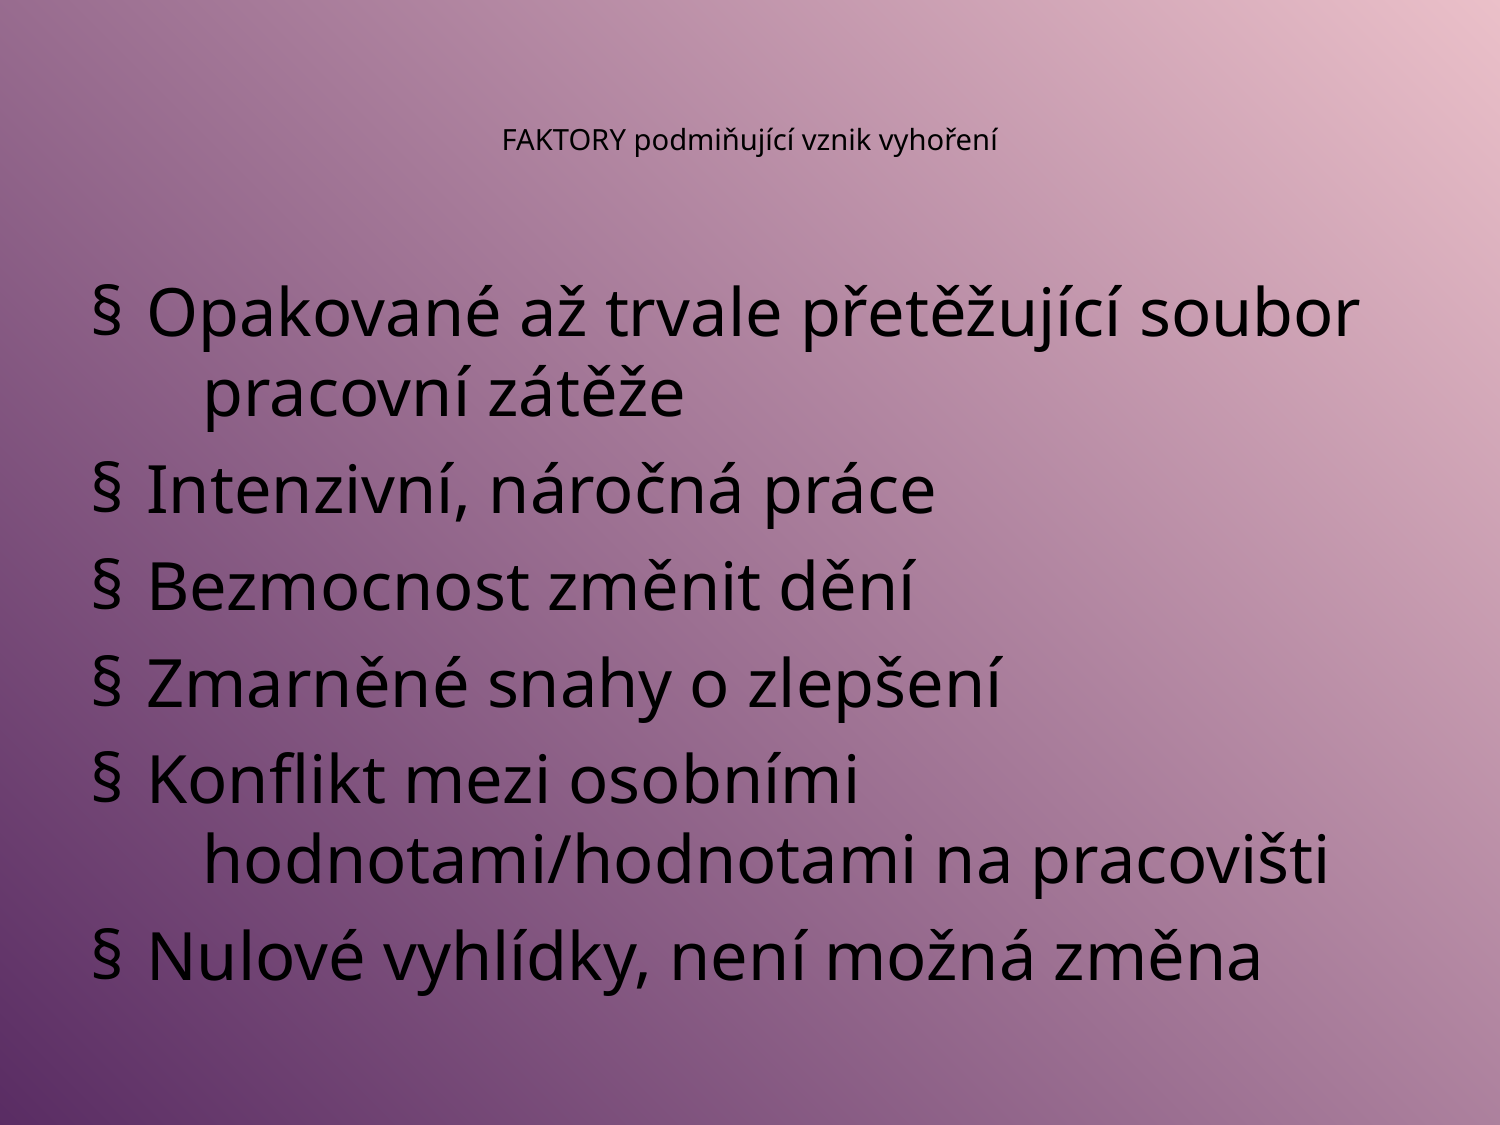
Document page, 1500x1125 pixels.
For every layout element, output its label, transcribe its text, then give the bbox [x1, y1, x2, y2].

list Opakované až trvale přetěžující soubor pracovní zátěže Intenzivní, náročná práce Bezmocnost změnit dění Zmarněné snahy o zlepšení Konflikt mezi osobními hodnotami/hodnotami na pracovišti Nulové vyhlídky, není možná změna [75, 262, 1426, 1005]
title FAKTORY podmiňující vznik vyhoření [75, 45, 1426, 233]
